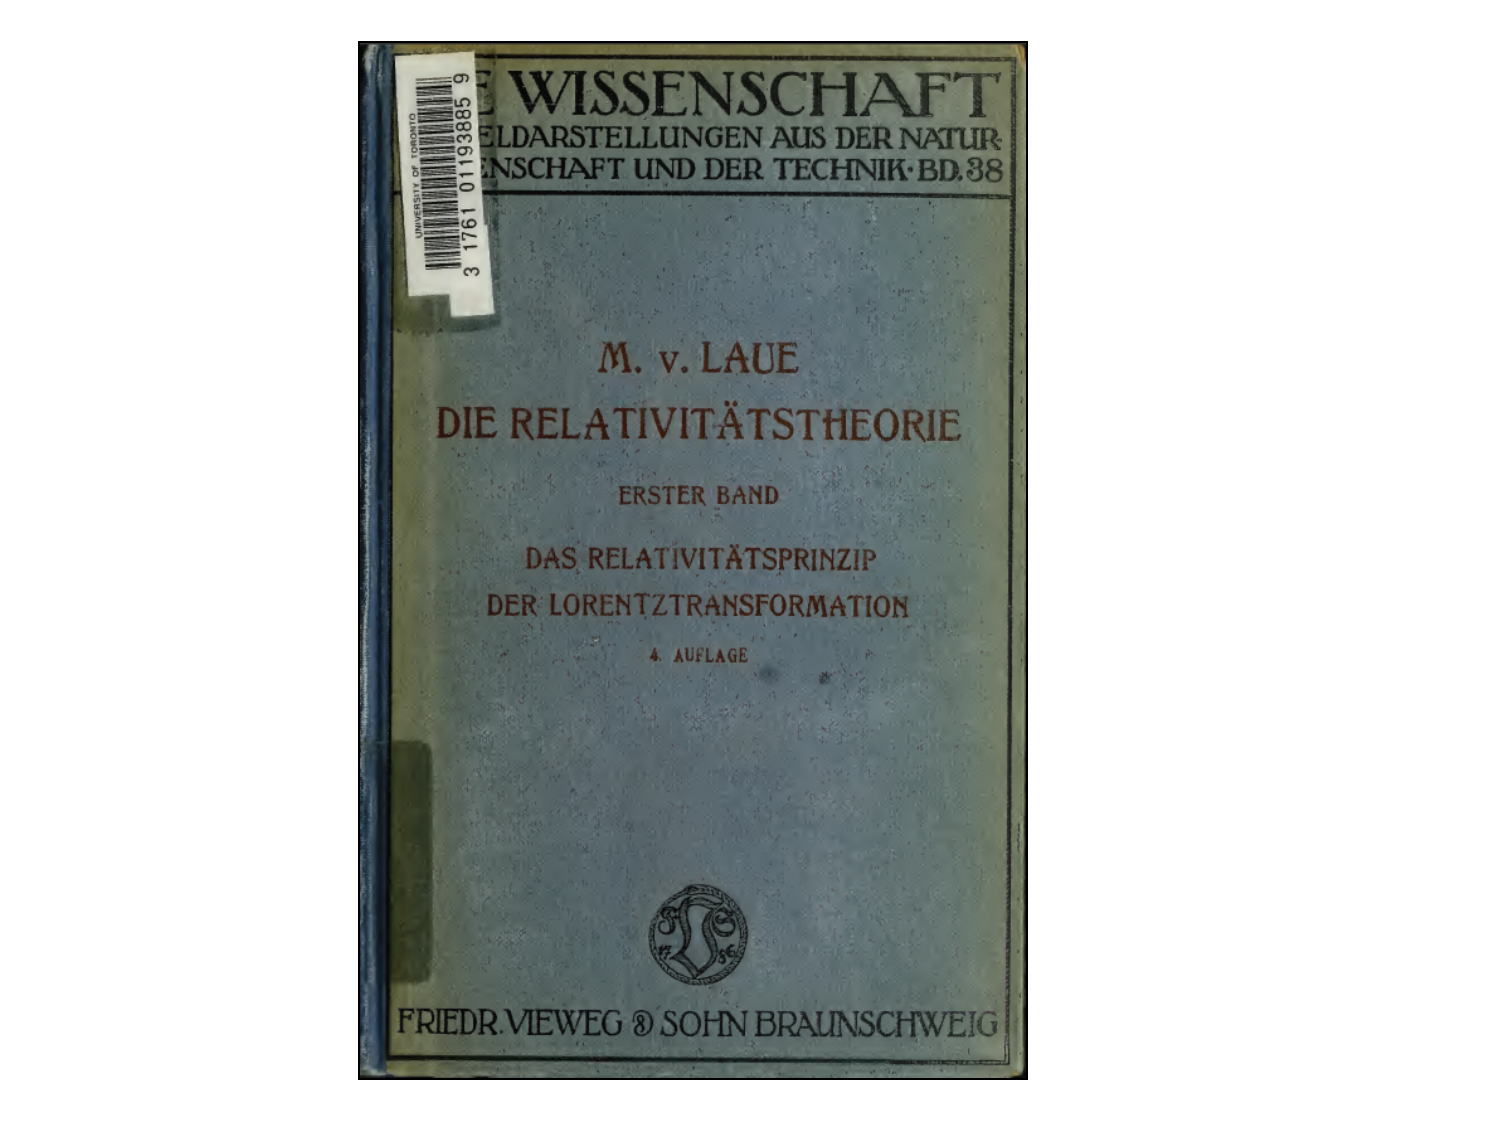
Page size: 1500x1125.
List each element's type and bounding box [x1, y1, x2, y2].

picture [360, 42, 1026, 1078]
